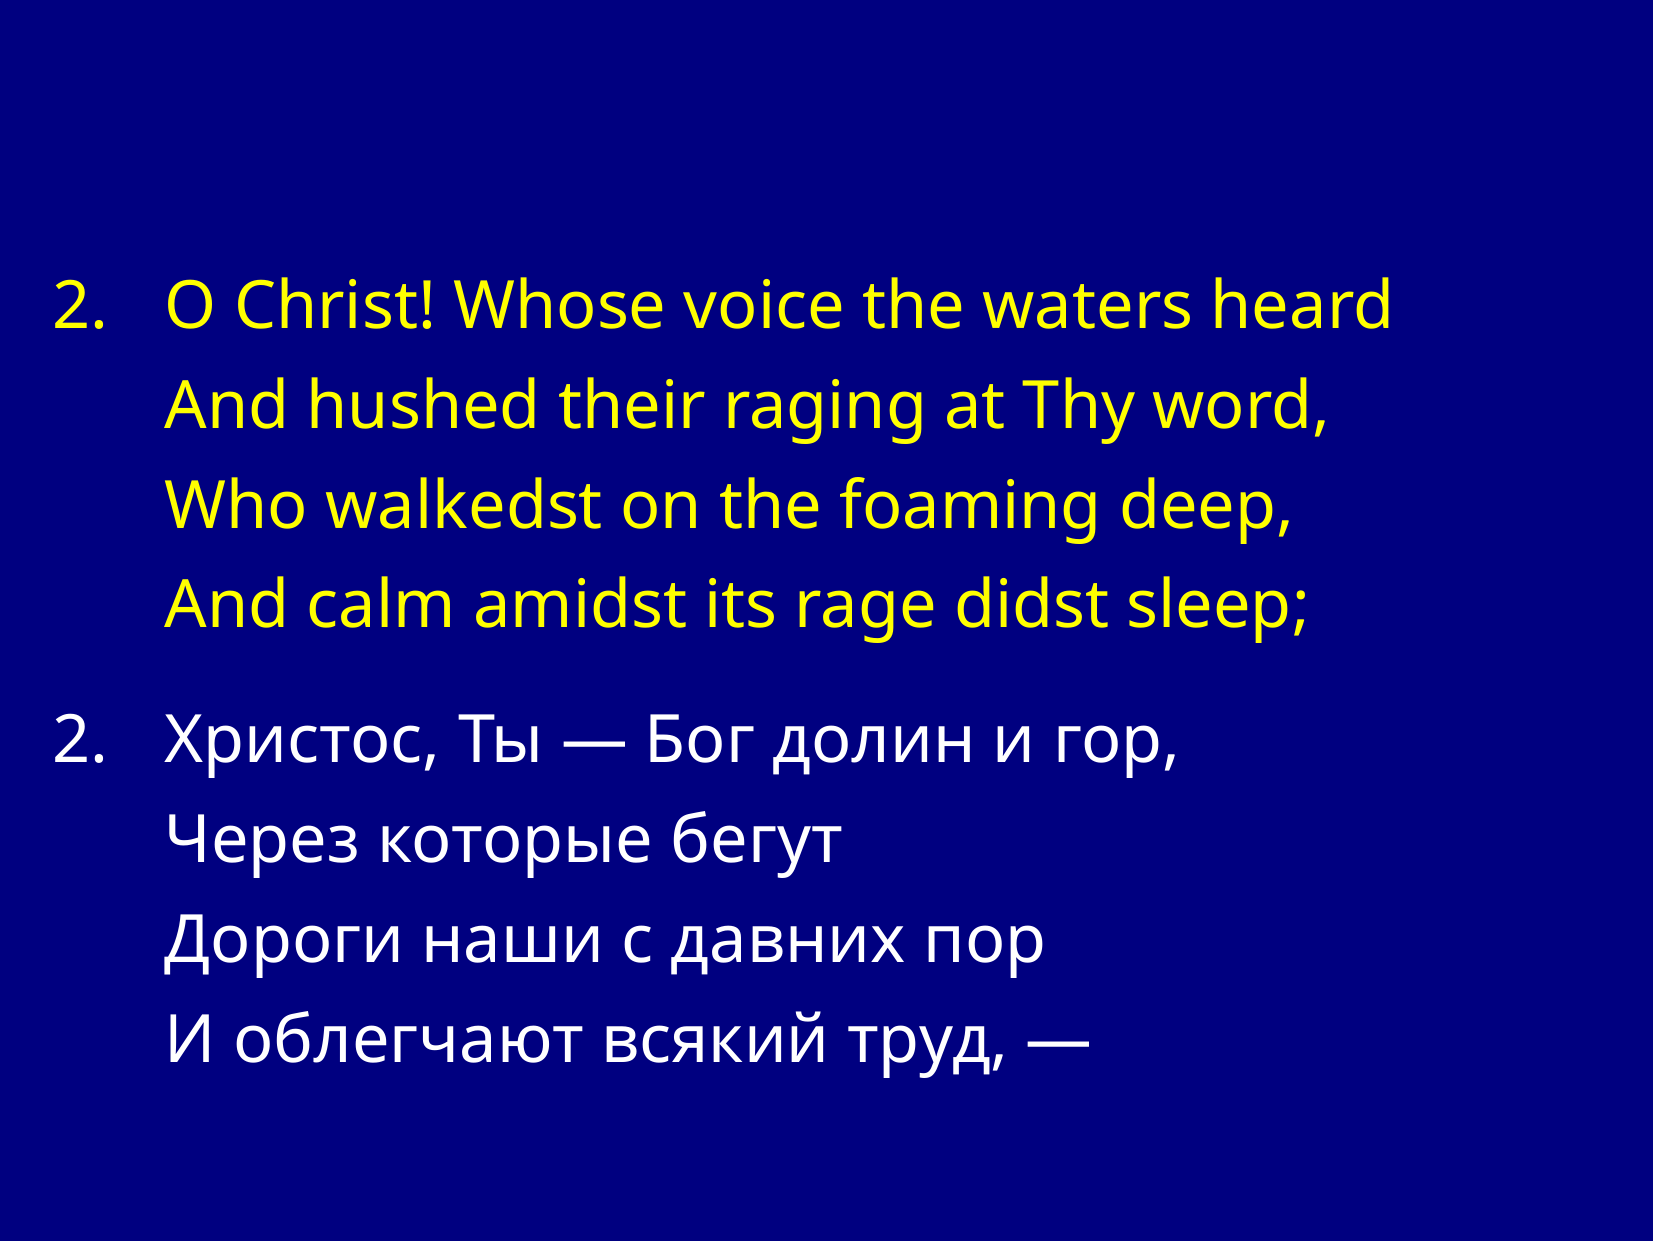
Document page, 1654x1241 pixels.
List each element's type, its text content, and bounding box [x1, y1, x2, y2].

text_box 2. Христос, Ты ― Бог долин и гор, Через которые бегут Дороги наши с давних пор И облегчают всякий труд, ― [37, 675, 1576, 1163]
text_box 2. O Christ! Whose voice the waters heard And hushed their raging at Thy word, Who walkedst on the foaming deep, And calm amidst its rage didst sleep; [37, 150, 1651, 638]
